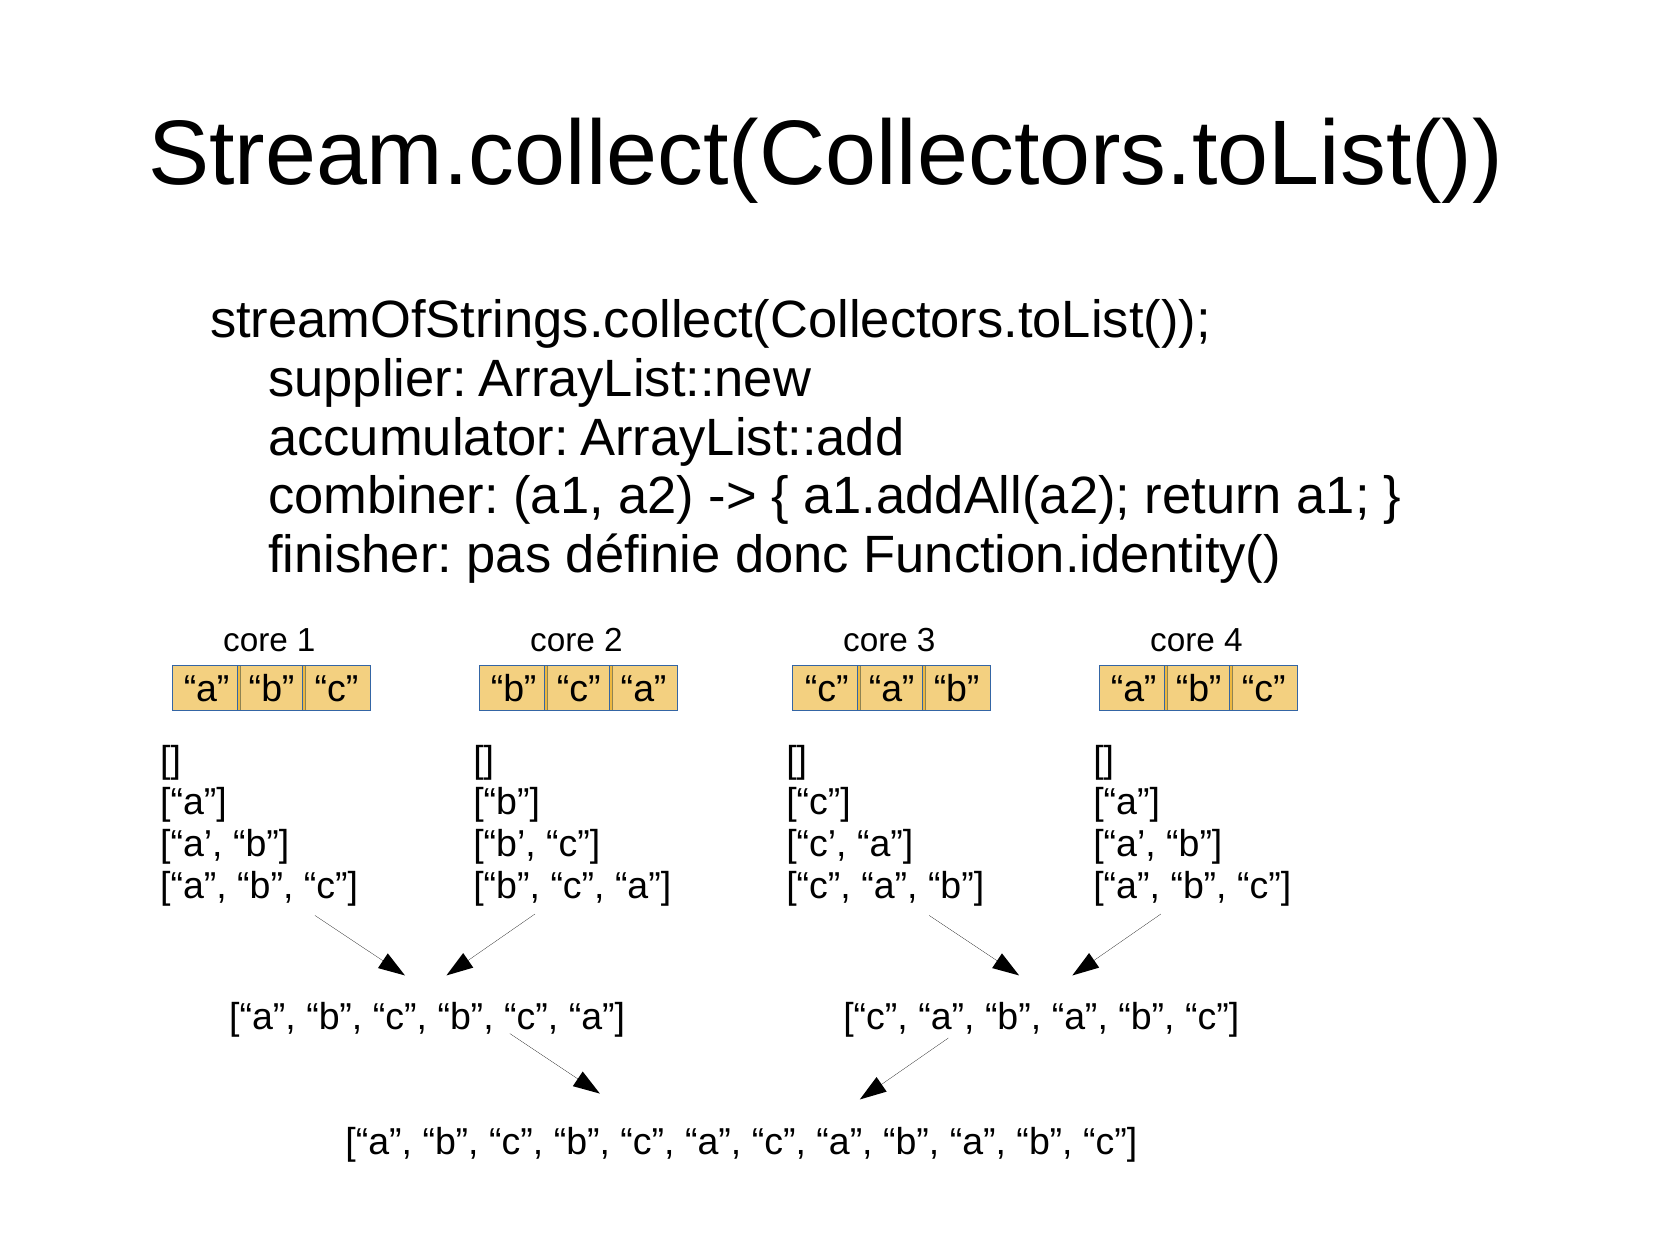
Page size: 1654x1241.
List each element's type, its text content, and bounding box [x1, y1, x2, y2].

text_box “a” [857, 665, 922, 711]
text_box “c” [792, 665, 857, 711]
text_box core 3 [828, 613, 951, 665]
text_box core 1 [208, 613, 331, 666]
text_box [] [“c”] [“c’, “a”] [“c”, “a”, “b”] [771, 731, 1000, 914]
text_box “c” [1229, 665, 1298, 711]
text_box [] [“a”] [“a’, “b”] [“a”, “b”, “c”] [145, 731, 374, 914]
text_box “b” [1164, 665, 1229, 711]
text_box “b” [922, 665, 991, 711]
text_box “a” [609, 665, 678, 711]
text_box “a” [1099, 665, 1164, 711]
text_box “b” [237, 665, 302, 711]
title Stream.collect(Collectors.toList()) [82, 49, 1571, 257]
text_box [“a”, “b”, “c”, “b”, “c”, “a”, “c”, “a”, “b”, “a”, “b”, “c”] [330, 1113, 1154, 1171]
text_box “a” [172, 665, 237, 711]
text_box “c” [544, 665, 609, 711]
list streamOfStrings.collect(Collectors.toList()); supplier: ArrayList::new accumulator: ArrayList::add combiner: (a1, a2) -> { a1.addAll(a2); return a1; } finisher: pas définie donc Function.identity() [82, 290, 1571, 586]
text_box [] [“a”] [“a’, “b”] [“a”, “b”, “c”] [1078, 731, 1307, 914]
text_box [“a”, “b”, “c”, “b”, “c”, “a”] [214, 988, 641, 1046]
text_box “b” [479, 665, 544, 711]
text_box core 4 [1135, 613, 1258, 665]
text_box [] [“b”] [“b’, “c”] [“b”, “c”, “a”] [458, 731, 687, 914]
text_box “c” [302, 665, 371, 711]
text_box core 2 [515, 613, 638, 665]
text_box [“c”, “a”, “b”, “a”, “b”, “c”] [828, 988, 1255, 1046]
